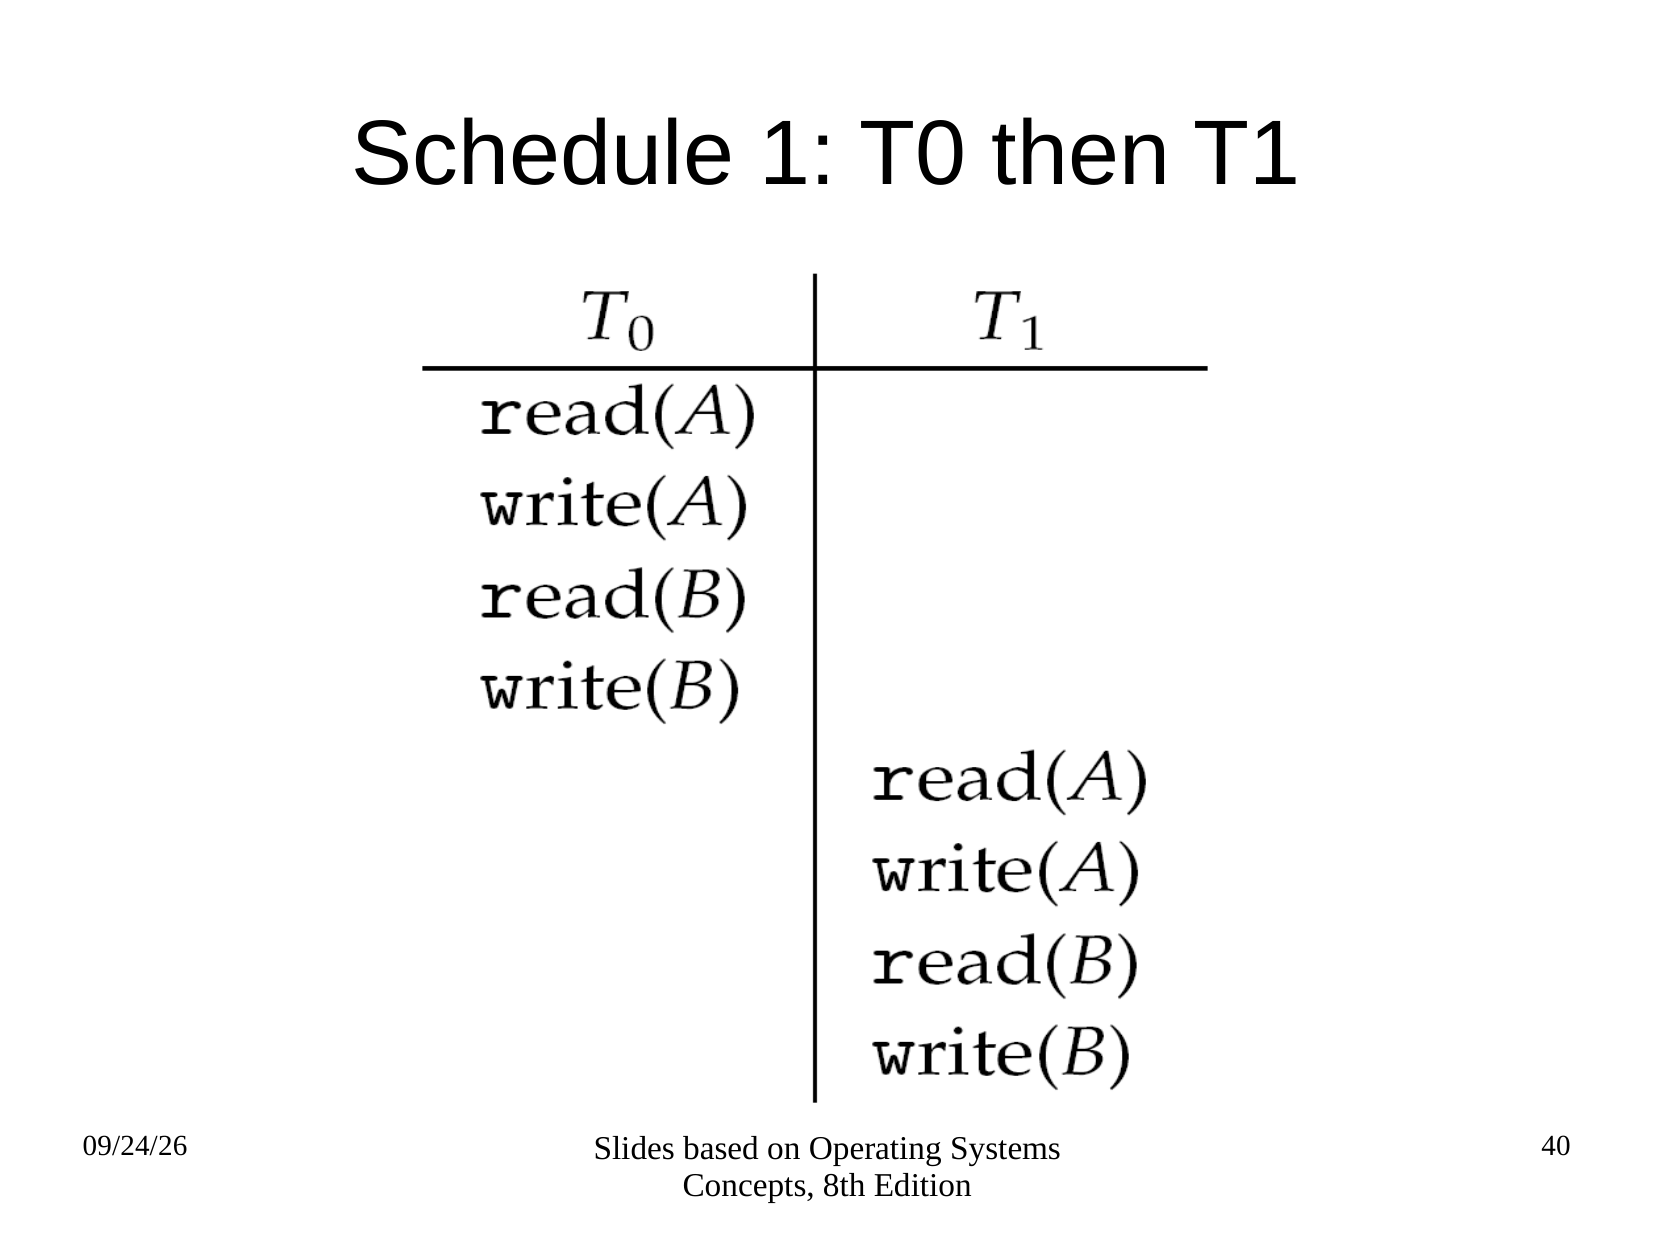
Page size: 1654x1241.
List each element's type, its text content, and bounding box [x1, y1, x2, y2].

title Schedule 1: T0 then T1 [82, 49, 1571, 257]
picture [399, 247, 1228, 1105]
